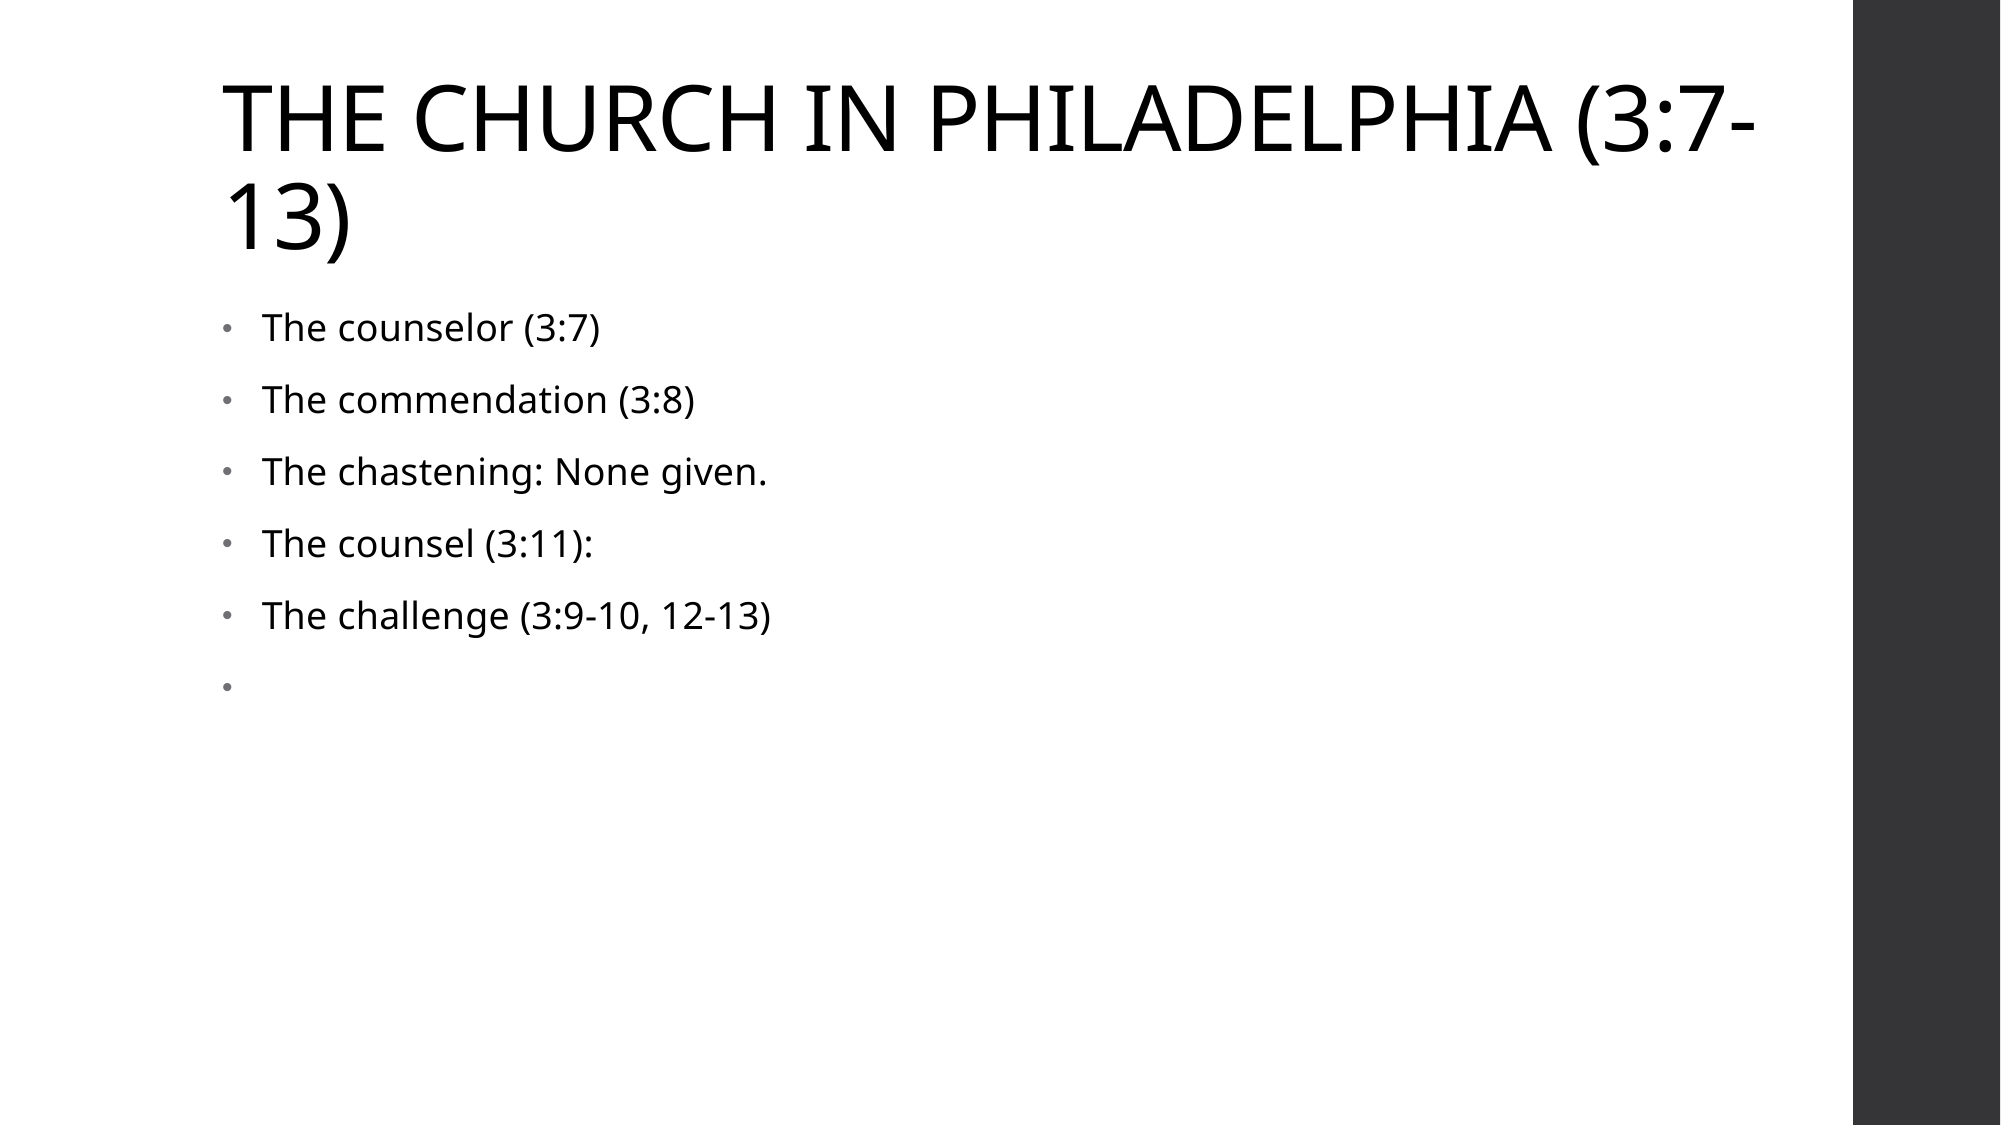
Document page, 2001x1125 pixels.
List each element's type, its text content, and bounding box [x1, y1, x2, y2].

list The counselor (3:7) The commendation (3:8) The chastening: None given. The counsel (3:11): The challenge (3:9-10, 12-13) [206, 299, 1617, 1014]
title THE CHURCH IN PHILADELPHIA (3:7-13) [206, 60, 1797, 278]
